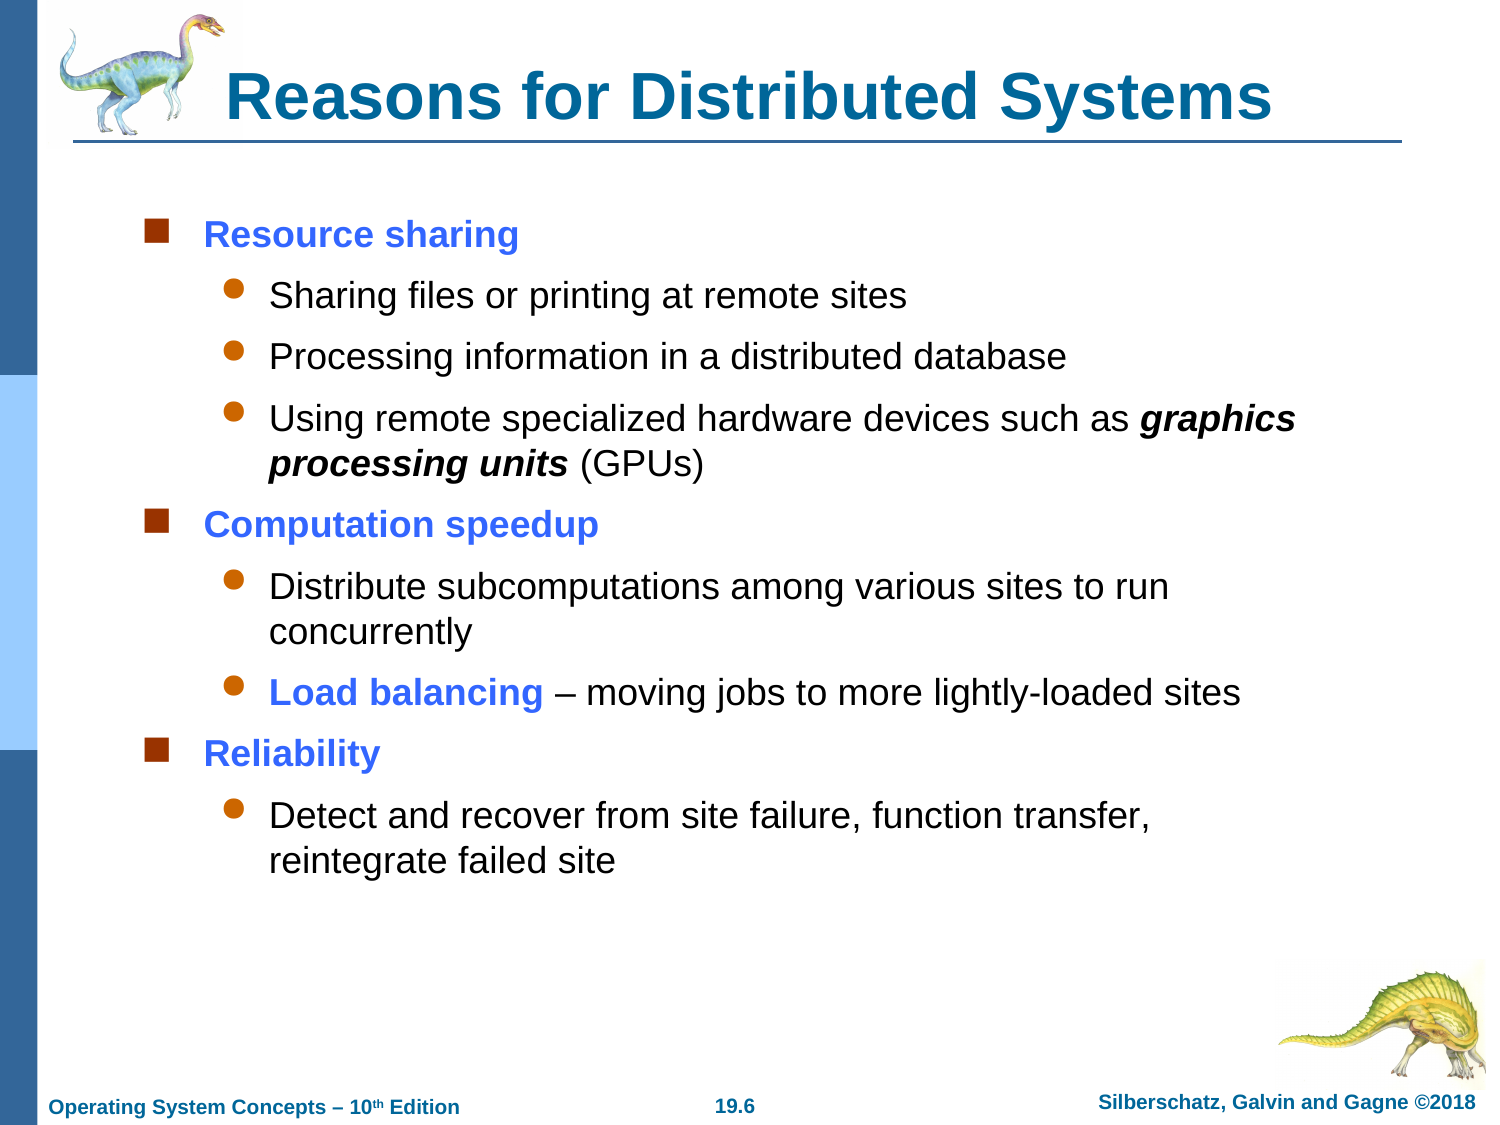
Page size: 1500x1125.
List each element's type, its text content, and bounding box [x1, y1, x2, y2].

picture [1275, 959, 1486, 1090]
list Resource sharing Sharing files or printing at remote sites Processing information in a distributed database Using remote specialized hardware devices such as graphics processing units (GPUs) Computation speedup Distribute subcomputations among various sites to run concurrently Load balancing – moving jobs to more lightly-loaded sites Reliability Detect and recover from site failure, function transfer, reintegrate failed site [132, 202, 1313, 946]
picture [1415, 1094, 1423, 1099]
picture [46, 0, 243, 149]
title Reasons for Distributed Systems [75, 45, 1426, 141]
